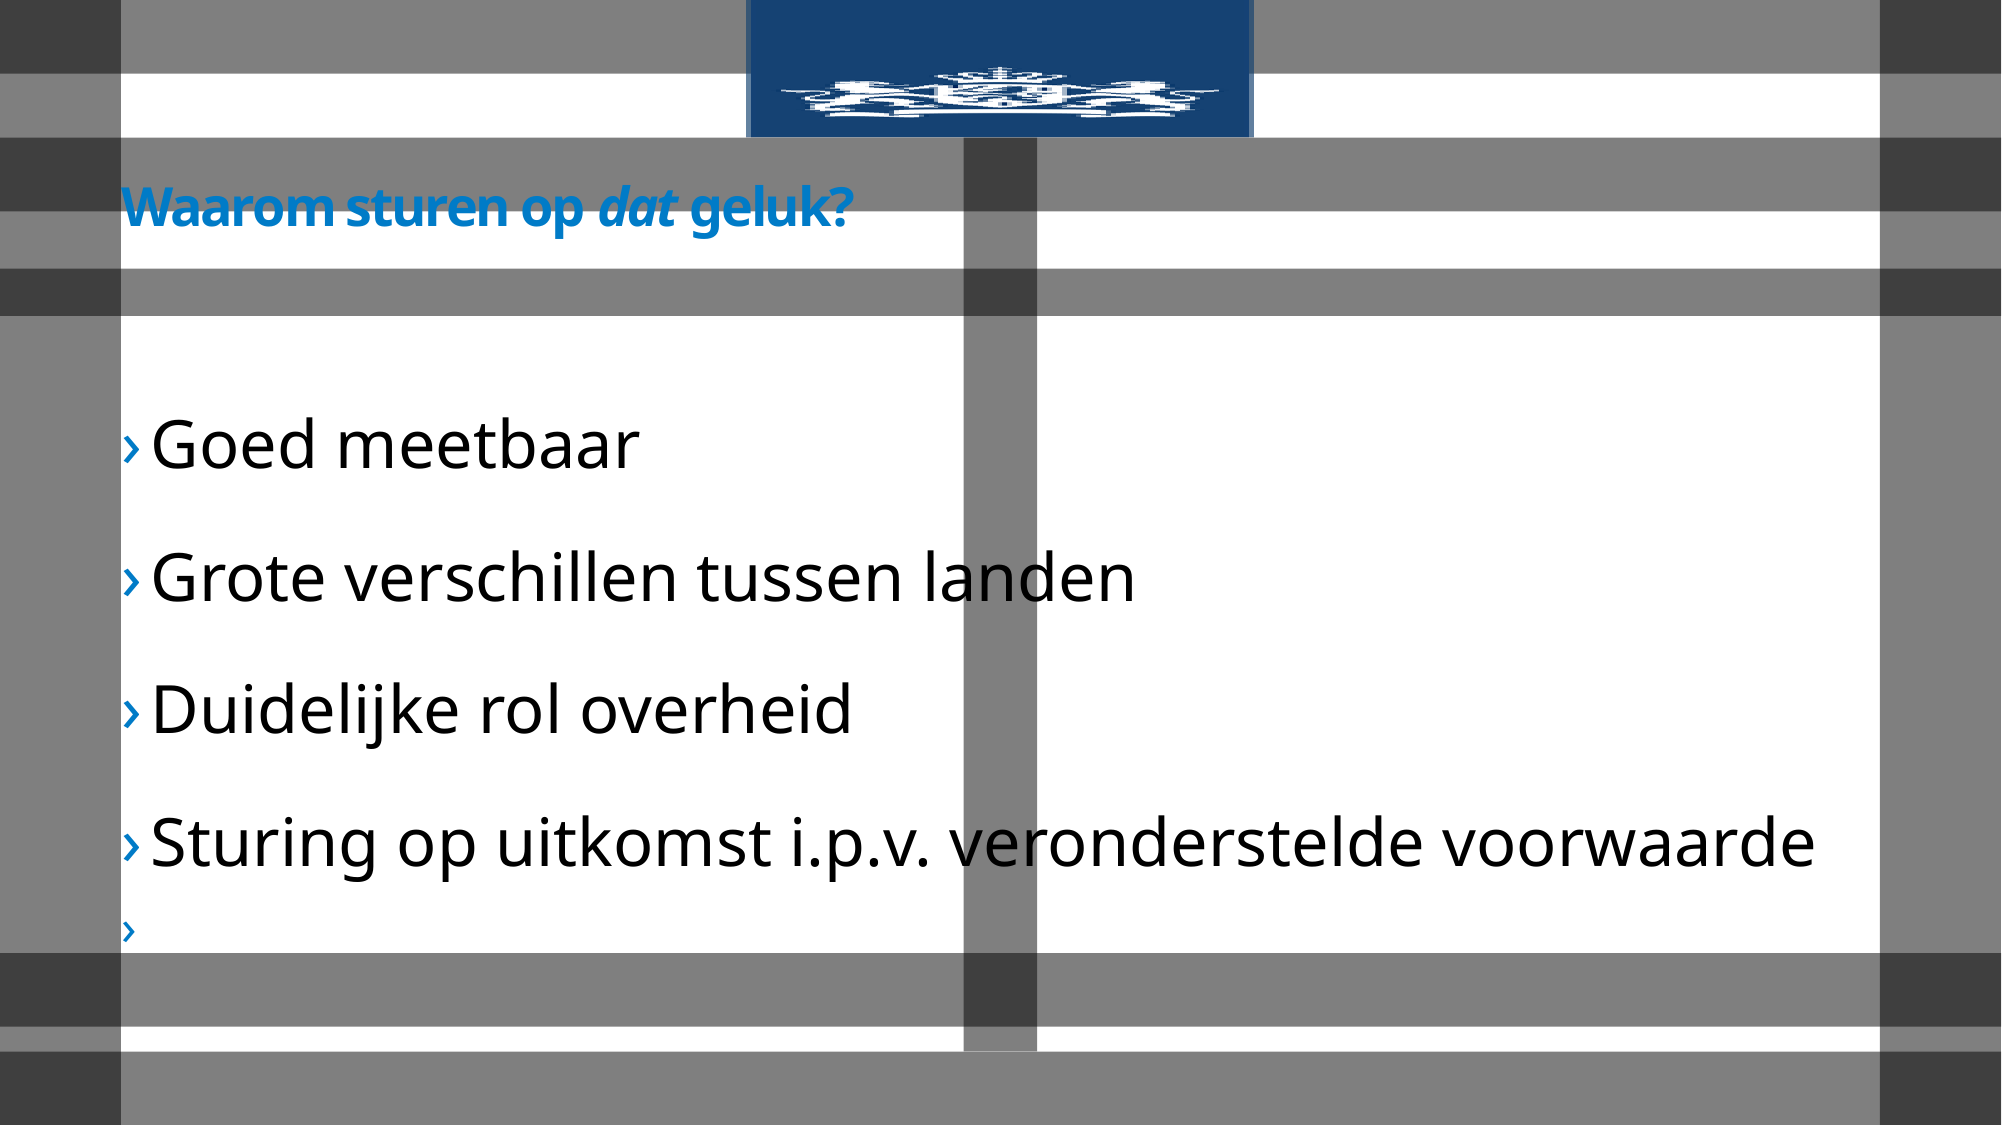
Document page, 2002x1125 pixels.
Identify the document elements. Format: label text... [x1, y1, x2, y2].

title Waarom sturen op dat geluk? [121, 172, 1880, 238]
list Goed meetbaar Grote verschillen tussen landen Duidelijke rol overheid Sturing op uitkomst i.p.v. veronderstelde voorwaarde [121, 361, 1880, 999]
